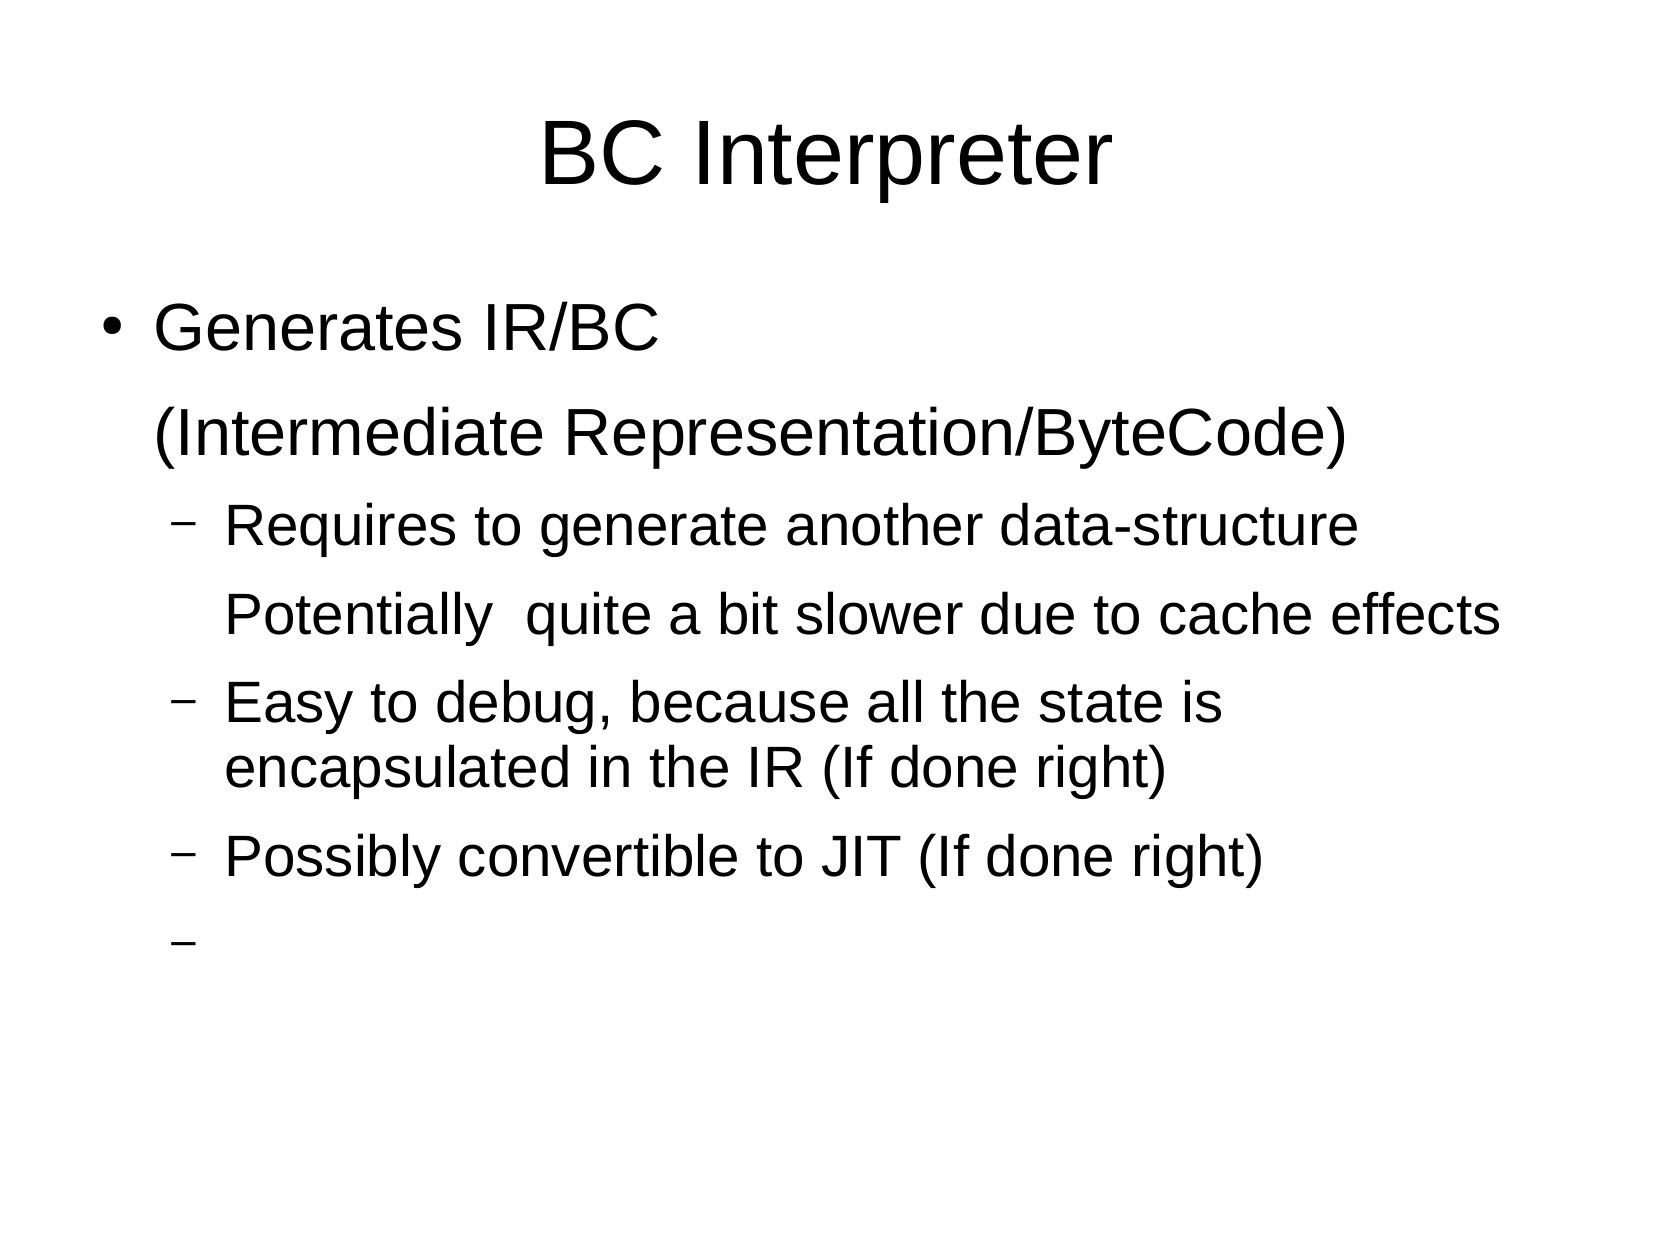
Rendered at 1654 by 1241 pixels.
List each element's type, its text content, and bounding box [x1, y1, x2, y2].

title BC Interpreter [82, 49, 1571, 257]
list Generates IR/BC (Intermediate Representation/ByteCode) Requires to generate another data-structure Potentially quite a bit slower due to cache effects Easy to debug, because all the state is encapsulated in the IR (If done right) Possibly convertible to JIT (If done right) [82, 290, 1571, 1010]
